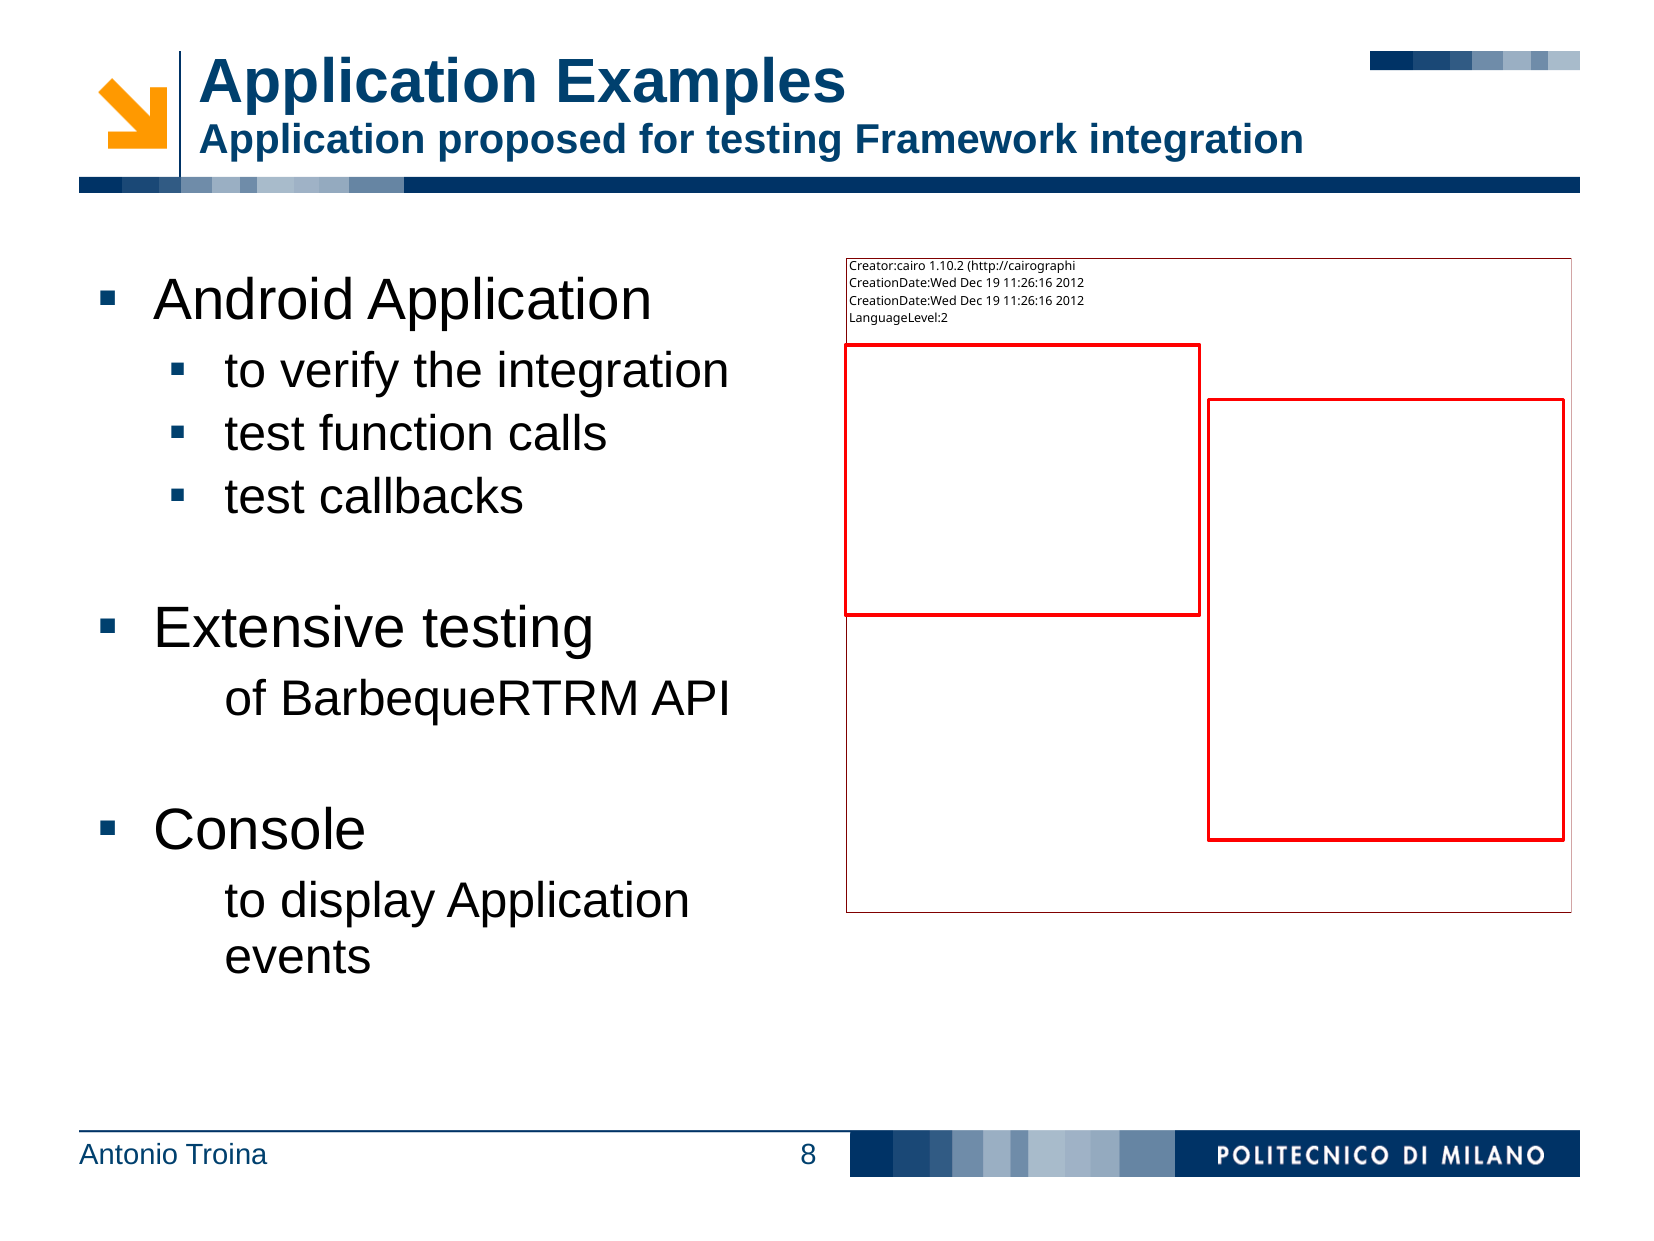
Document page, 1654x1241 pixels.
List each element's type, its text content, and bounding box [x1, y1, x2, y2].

picture [845, 256, 1572, 913]
picture [85, 1147, 92, 1156]
title Application Examples Application proposed for testing Framework integration [198, 45, 1574, 163]
picture [79, 51, 1580, 193]
list Android Application to verify the integration test function calls test callbacks Extensive testing of BarbequeRTRM API Console to display Application events [82, 266, 809, 986]
picture [79, 1126, 1580, 1177]
text_box [1208, 399, 1564, 841]
text_box [845, 345, 1200, 616]
